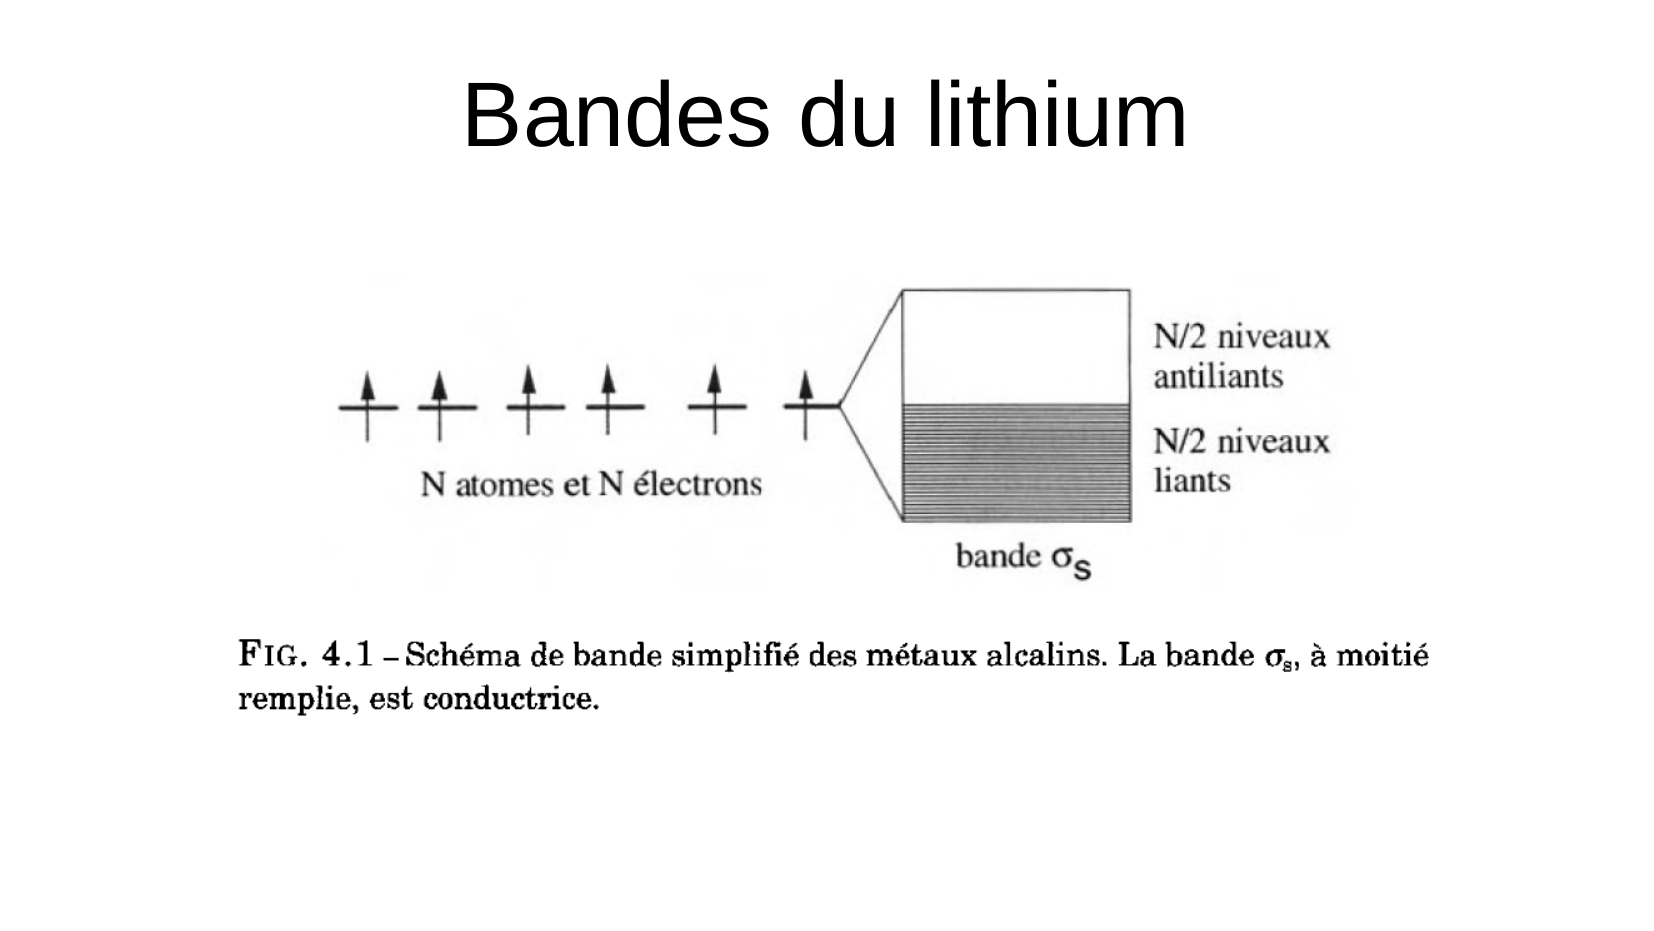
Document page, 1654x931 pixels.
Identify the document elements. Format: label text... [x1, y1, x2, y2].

title Bandes du lithium [82, 37, 1571, 193]
picture [200, 215, 1464, 792]
